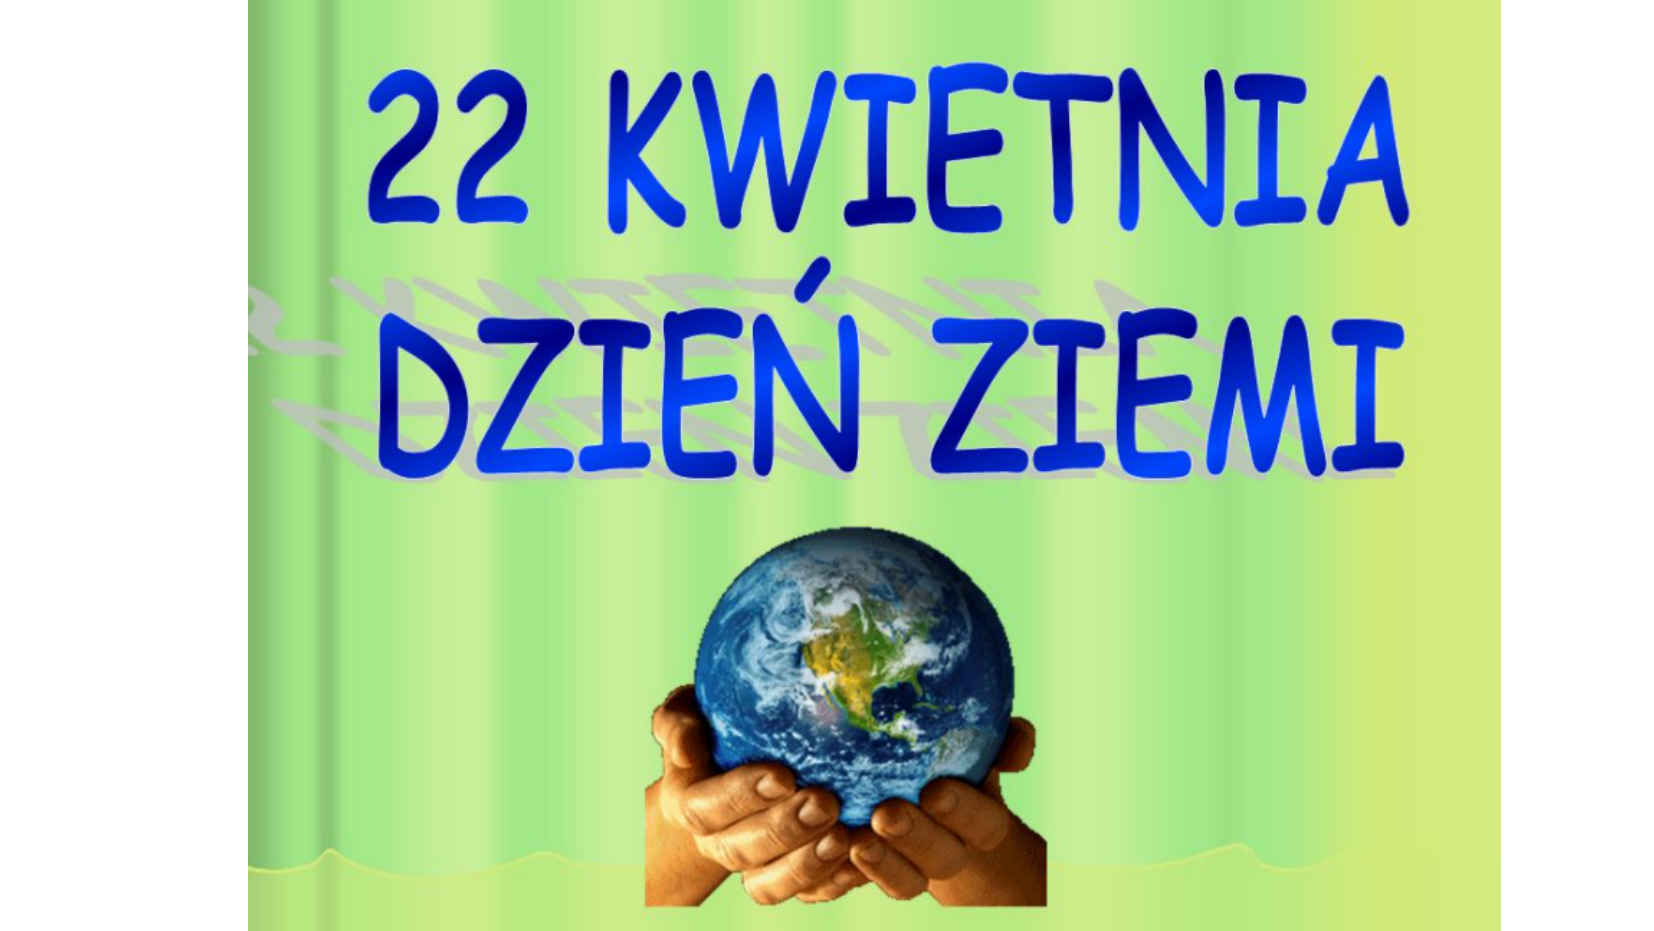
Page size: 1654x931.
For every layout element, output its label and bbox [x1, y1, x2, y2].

picture [248, 0, 1501, 931]
